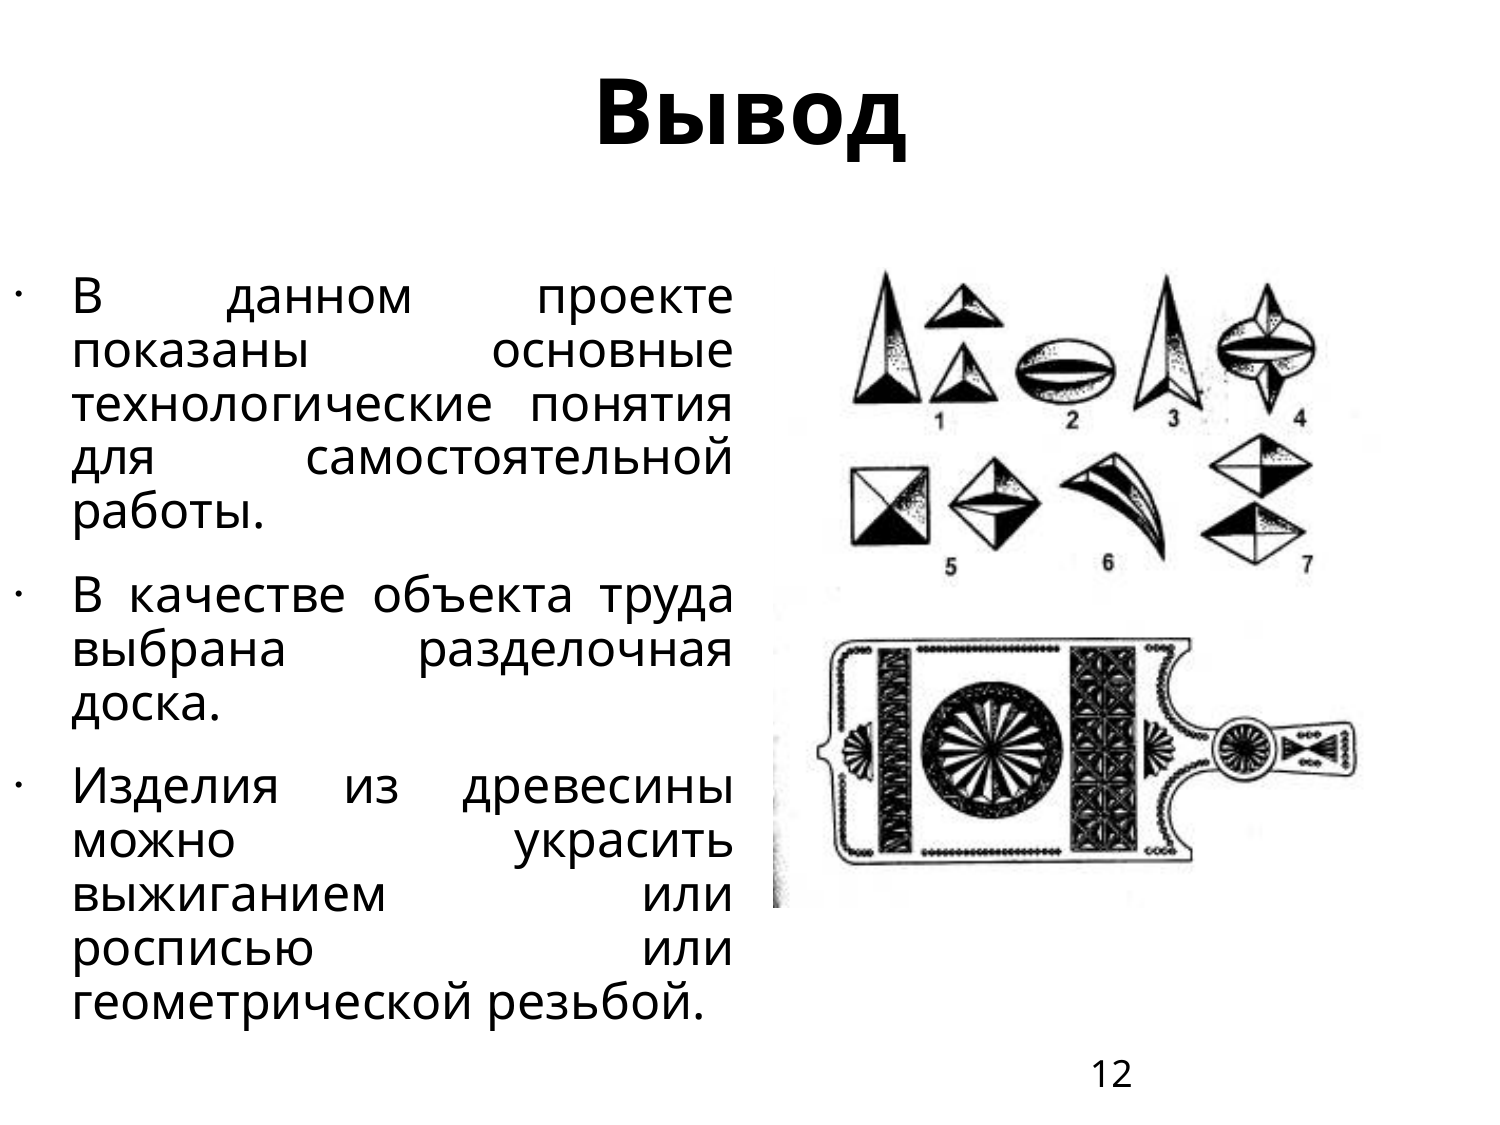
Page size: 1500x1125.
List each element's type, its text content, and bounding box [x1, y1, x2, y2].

list В данном проекте показаны основные технологические понятия для самостоятельной работы. В качестве объекта труда выбрана разделочная доска. Изделия из древесины можно украсить выжиганием или росписью или геометрической резьбой. [0, 262, 750, 1005]
picture [773, 267, 1404, 908]
title Вывод [75, 45, 1425, 233]
slide_number <номер> [1074, 1042, 1425, 1103]
